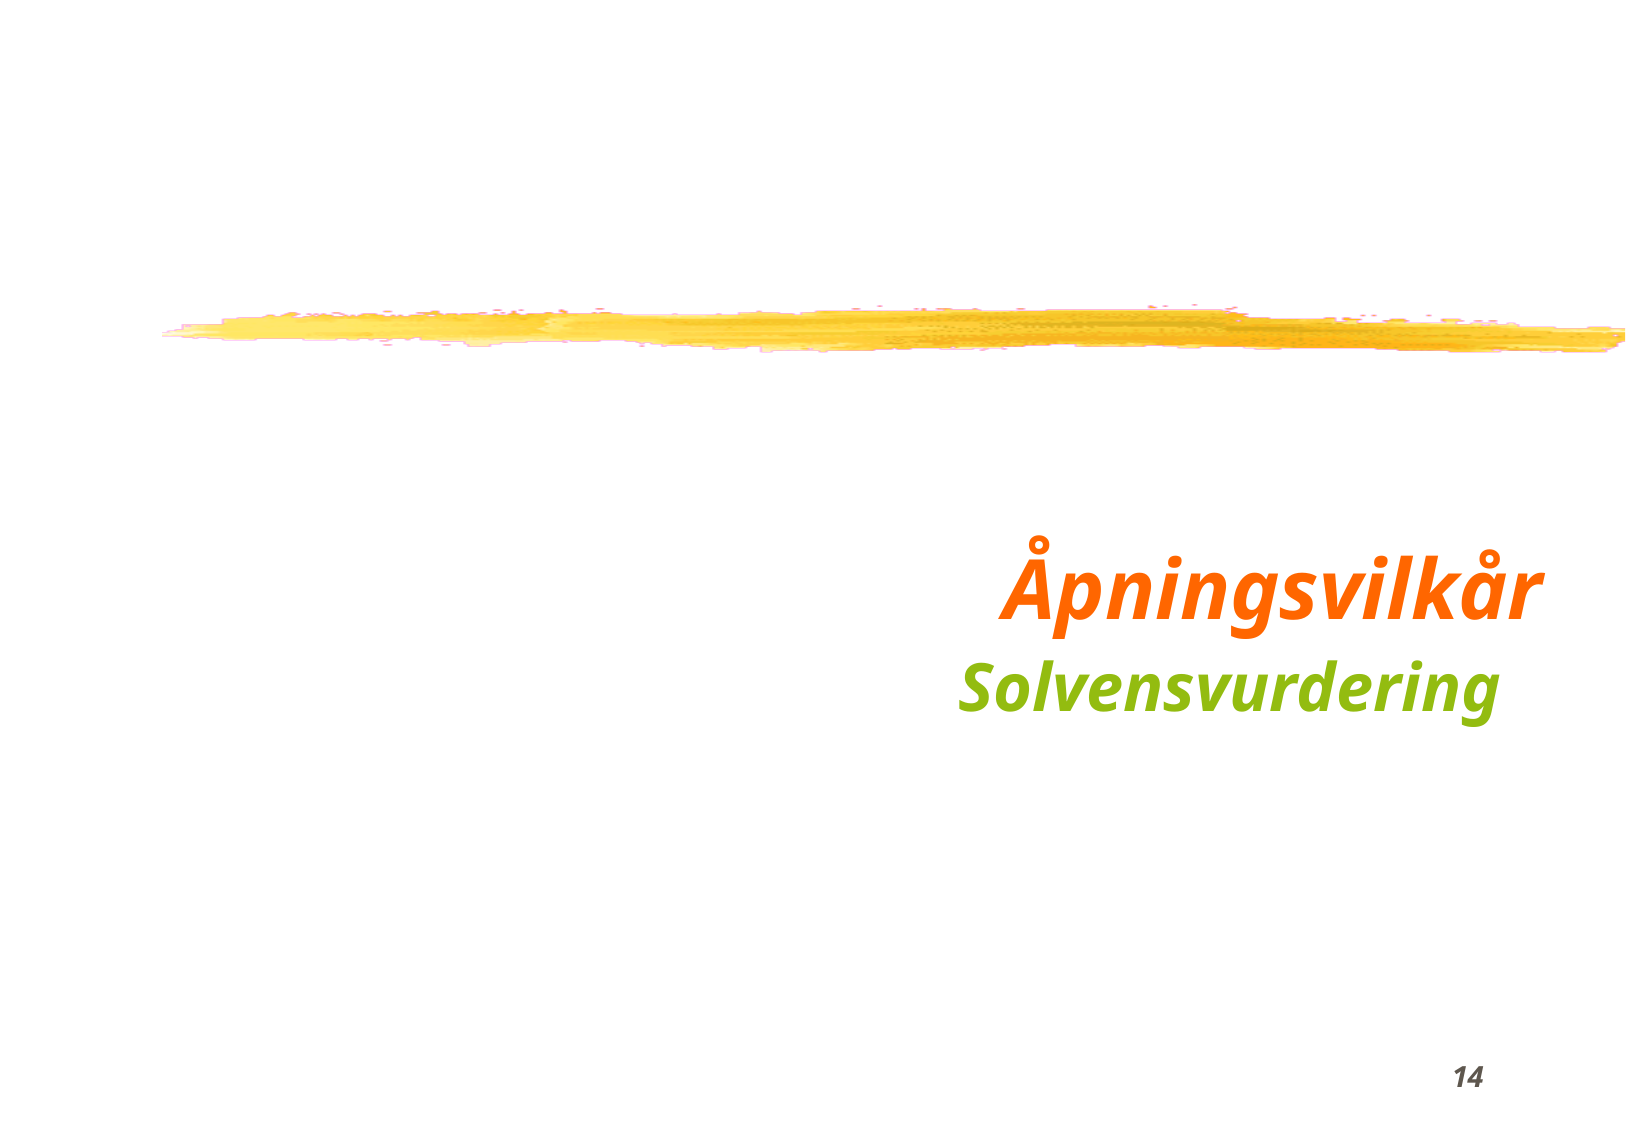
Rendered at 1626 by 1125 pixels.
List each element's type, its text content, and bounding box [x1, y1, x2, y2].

picture [162, 299, 1626, 363]
title Åpningsvilkår [186, 456, 1559, 644]
text_box <number> [1173, 1021, 1499, 1107]
text_box Solvensvurdering [379, 637, 1517, 929]
